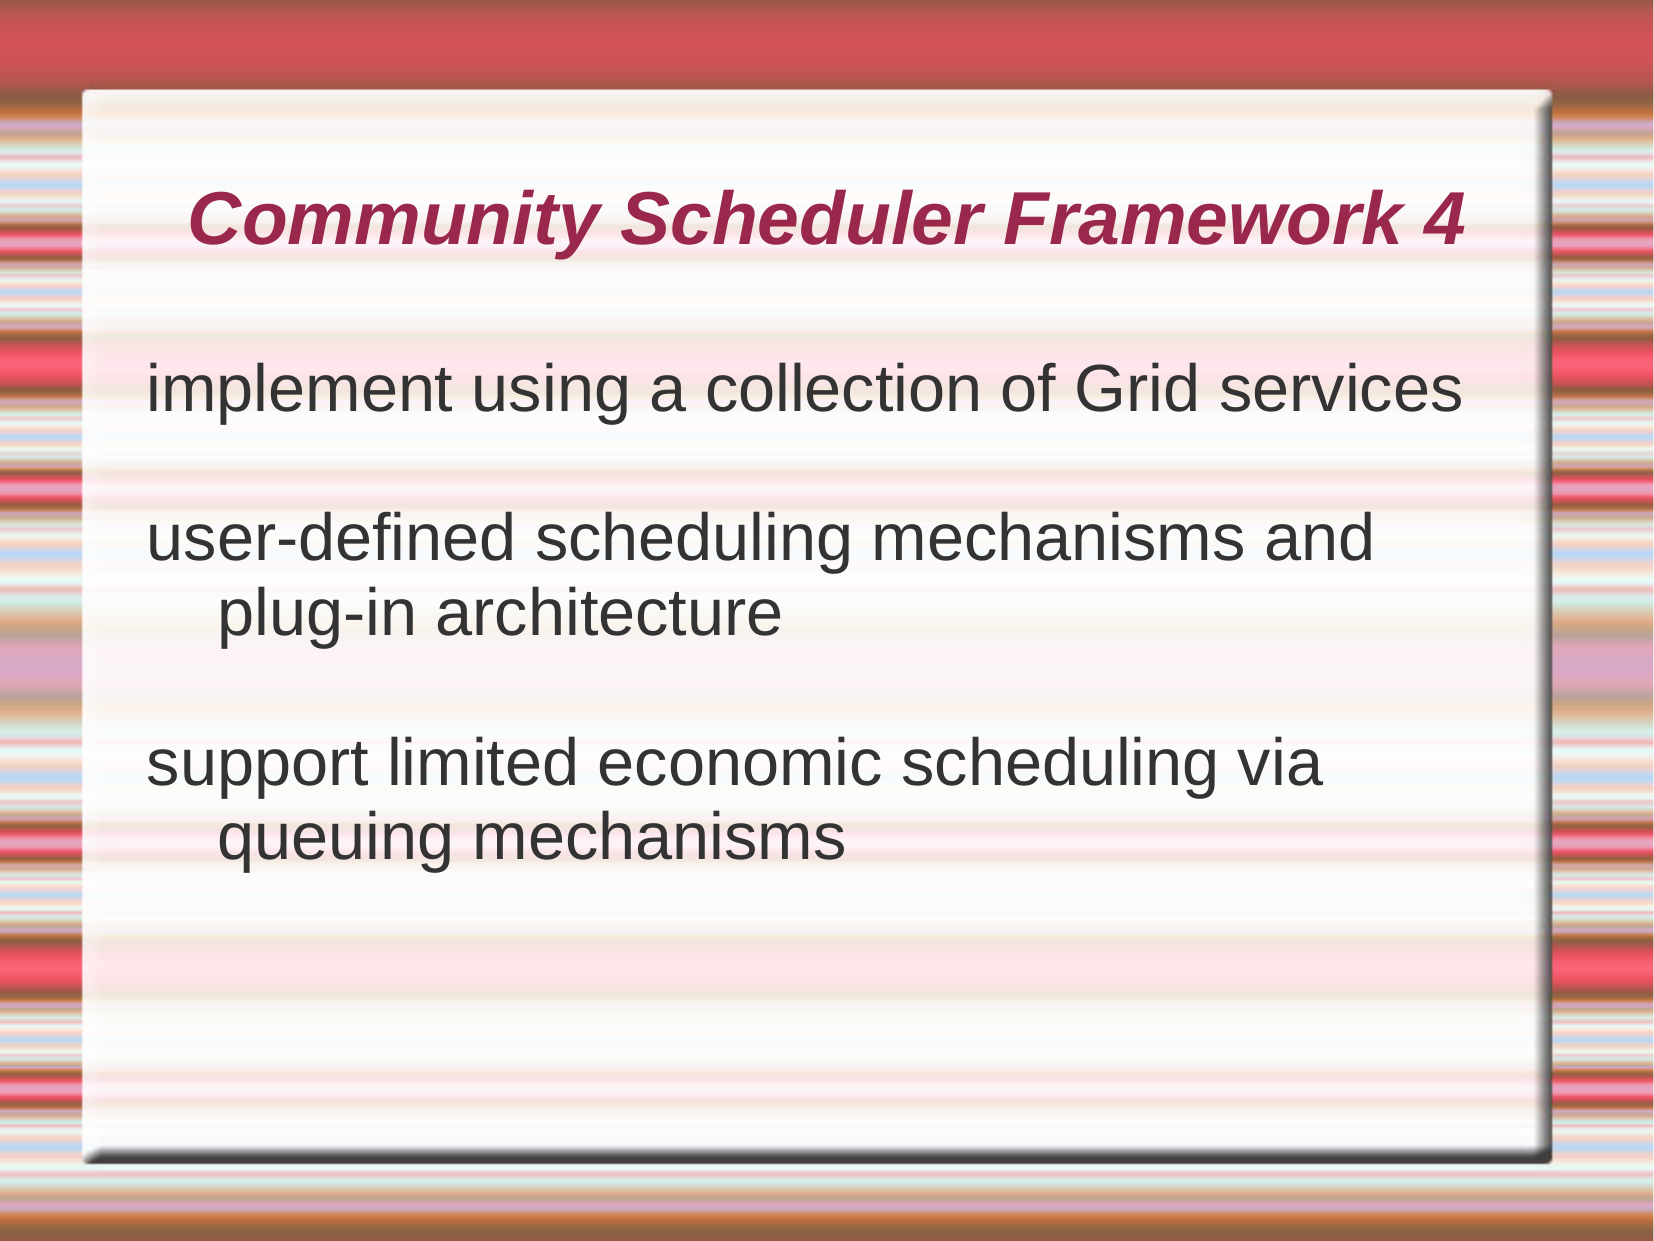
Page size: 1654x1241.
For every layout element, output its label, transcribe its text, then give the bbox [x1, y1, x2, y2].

picture [0, 0, 1654, 1241]
title Community Scheduler Framework 4 [121, 122, 1534, 315]
list implement using a collection of Grid services user-defined scheduling mechanisms and plug-in architecture support limited economic scheduling via queuing mechanisms [134, 350, 1516, 1118]
